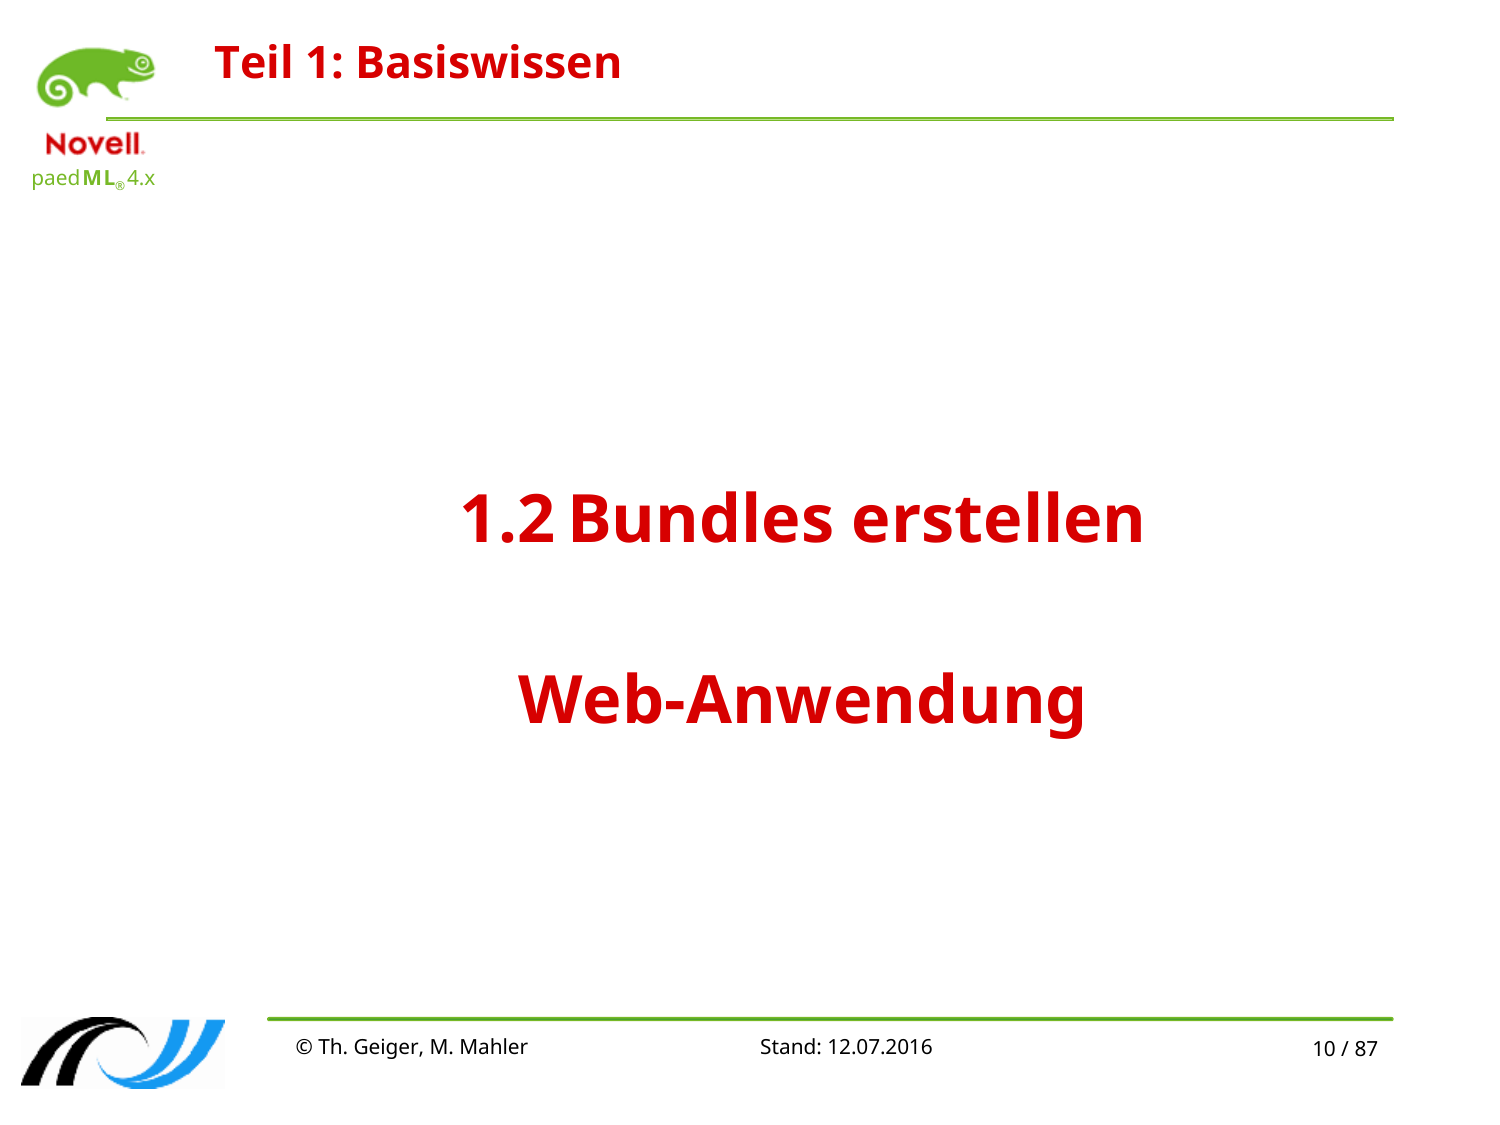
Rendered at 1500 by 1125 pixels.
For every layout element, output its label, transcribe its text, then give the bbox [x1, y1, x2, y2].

list 1.2 Bundles erstellen Web-Anwendung [214, 160, 1393, 814]
picture [21, 1017, 225, 1089]
picture [24, 32, 167, 175]
title Teil 1: Basiswissen [214, 16, 1393, 108]
